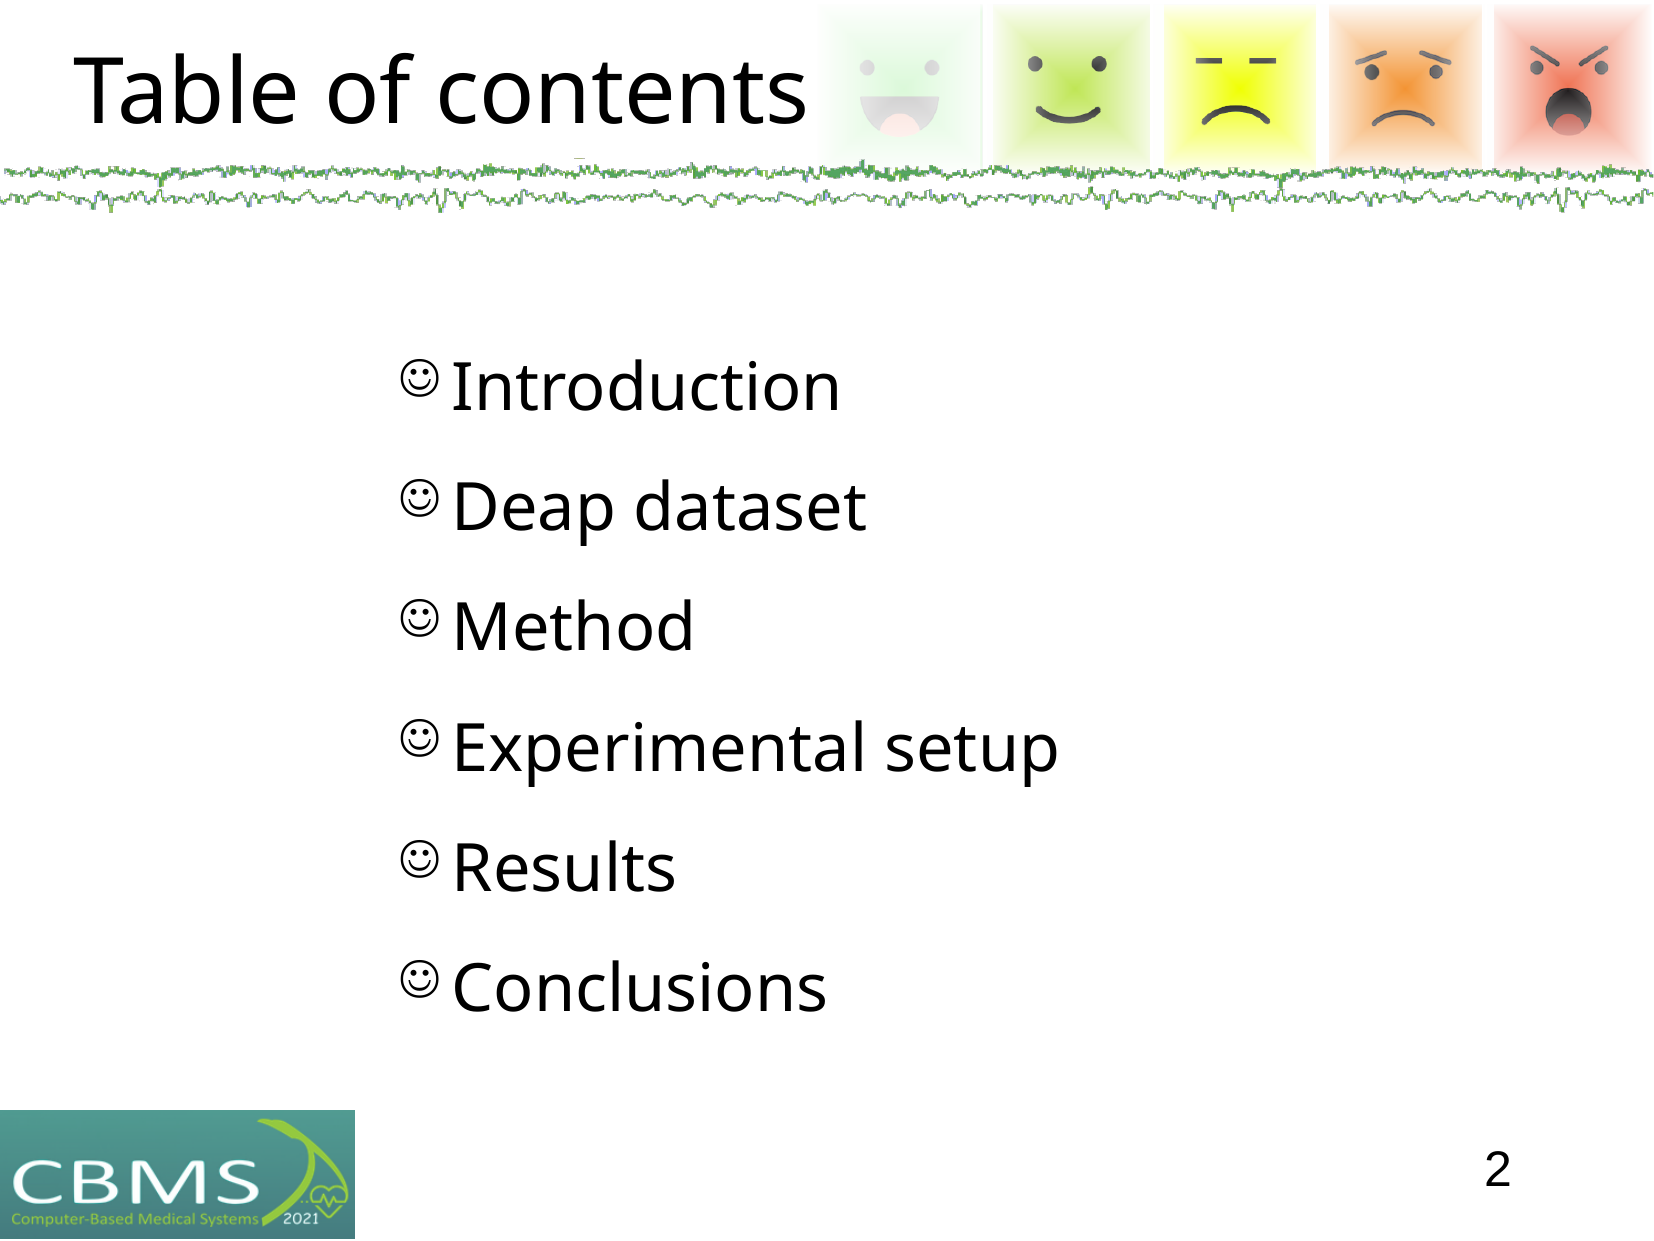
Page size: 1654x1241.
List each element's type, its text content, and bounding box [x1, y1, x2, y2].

text_box <number> [1469, 1133, 1654, 1228]
picture [0, 1110, 355, 1239]
text_box [981, 0, 1654, 158]
text_box Introduction Deap dataset Method Experimental setup Results Conclusions [366, 247, 1654, 1122]
text_box Table of contents [0, 0, 981, 158]
picture [0, 158, 1654, 213]
